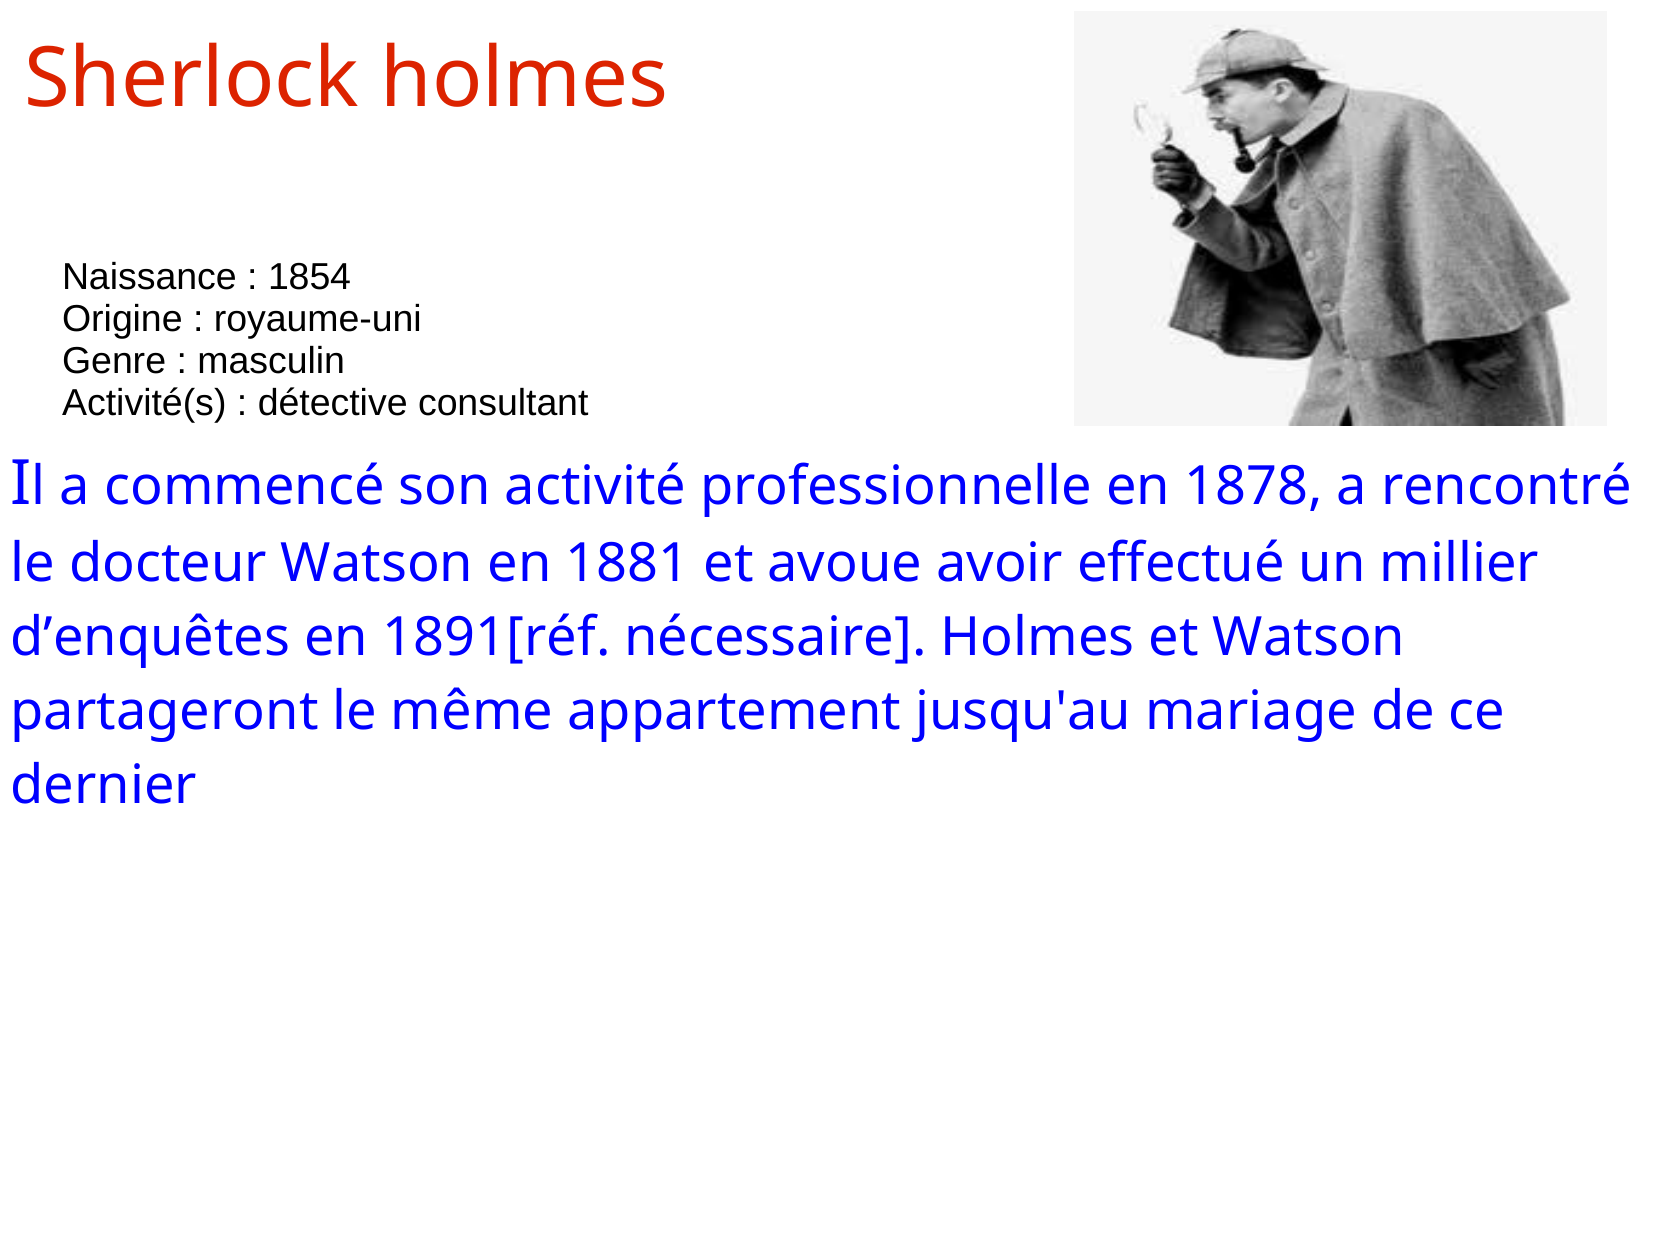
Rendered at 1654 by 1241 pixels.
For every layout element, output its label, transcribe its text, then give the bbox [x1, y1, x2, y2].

text_box Naissance : 1854 Origine : royaume-uni Genre : masculin Activité(s) : détective consultant [47, 248, 604, 432]
text_box Il a commencé son activité professionnelle en 1878, a rencontré le docteur Watson en 1881 et avoue avoir effectué un millier d’enquêtes en 1891[réf. nécessaire]. Holmes et Watson partageront le même appartement jusqu'au mariage de ce dernier [10, 438, 1654, 828]
picture [1074, 11, 1607, 426]
text_box Sherlock holmes [9, 9, 863, 142]
